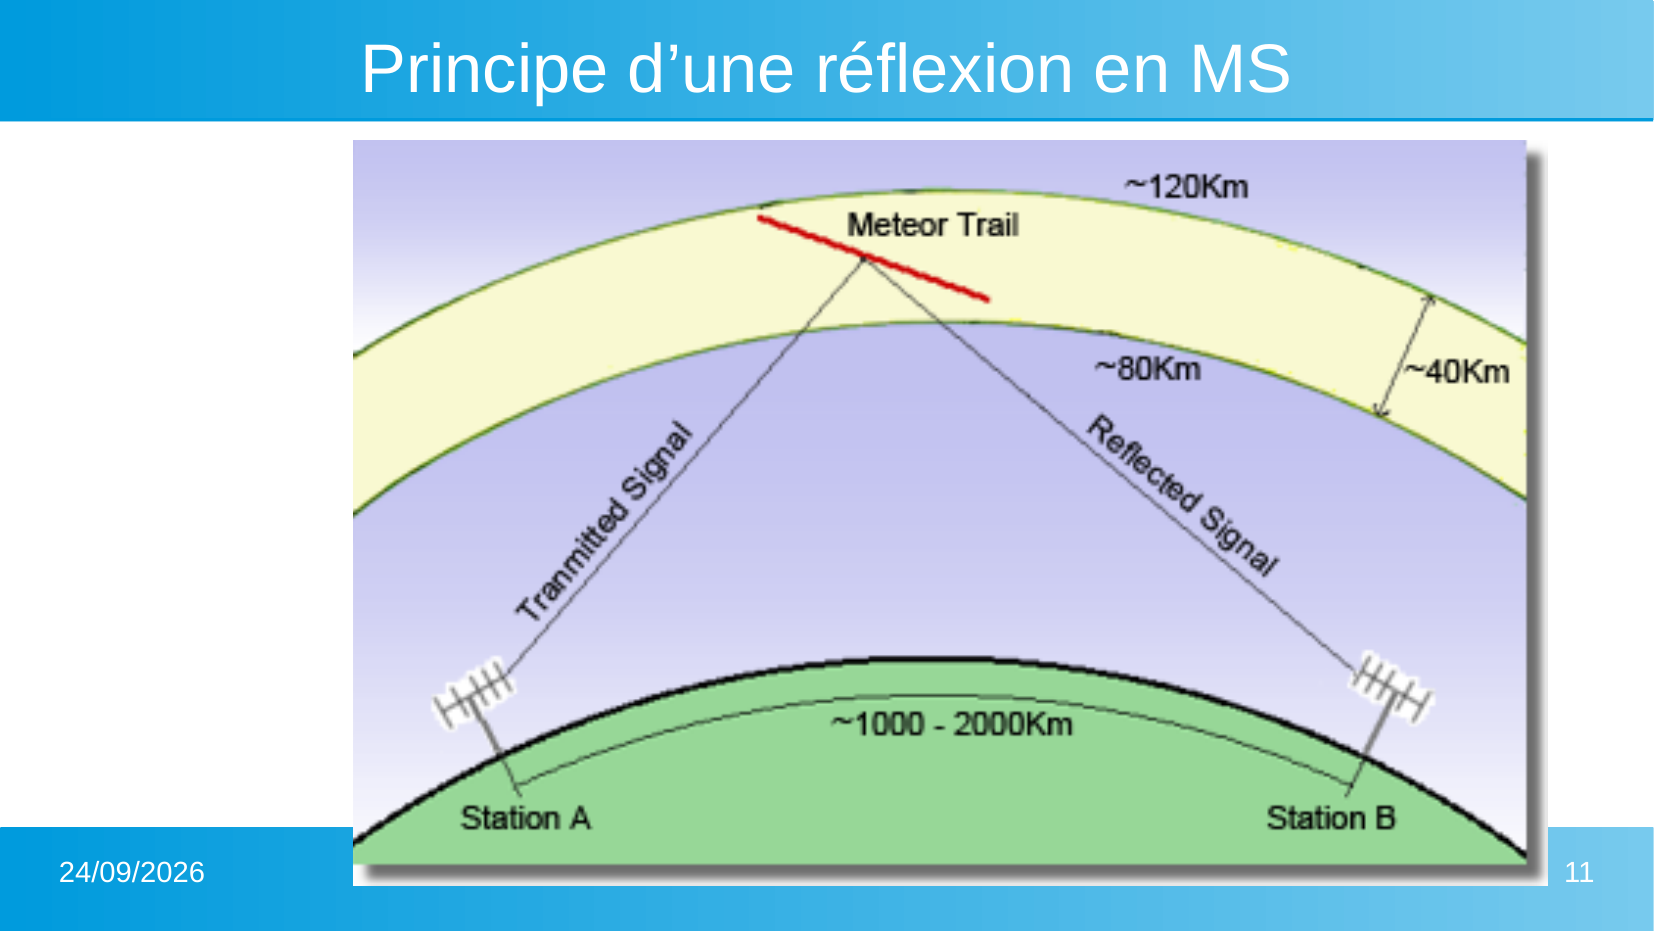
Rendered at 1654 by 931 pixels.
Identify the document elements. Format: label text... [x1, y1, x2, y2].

title Principe d’une réflexion en MS [59, 29, 1595, 108]
picture [353, 140, 1548, 886]
